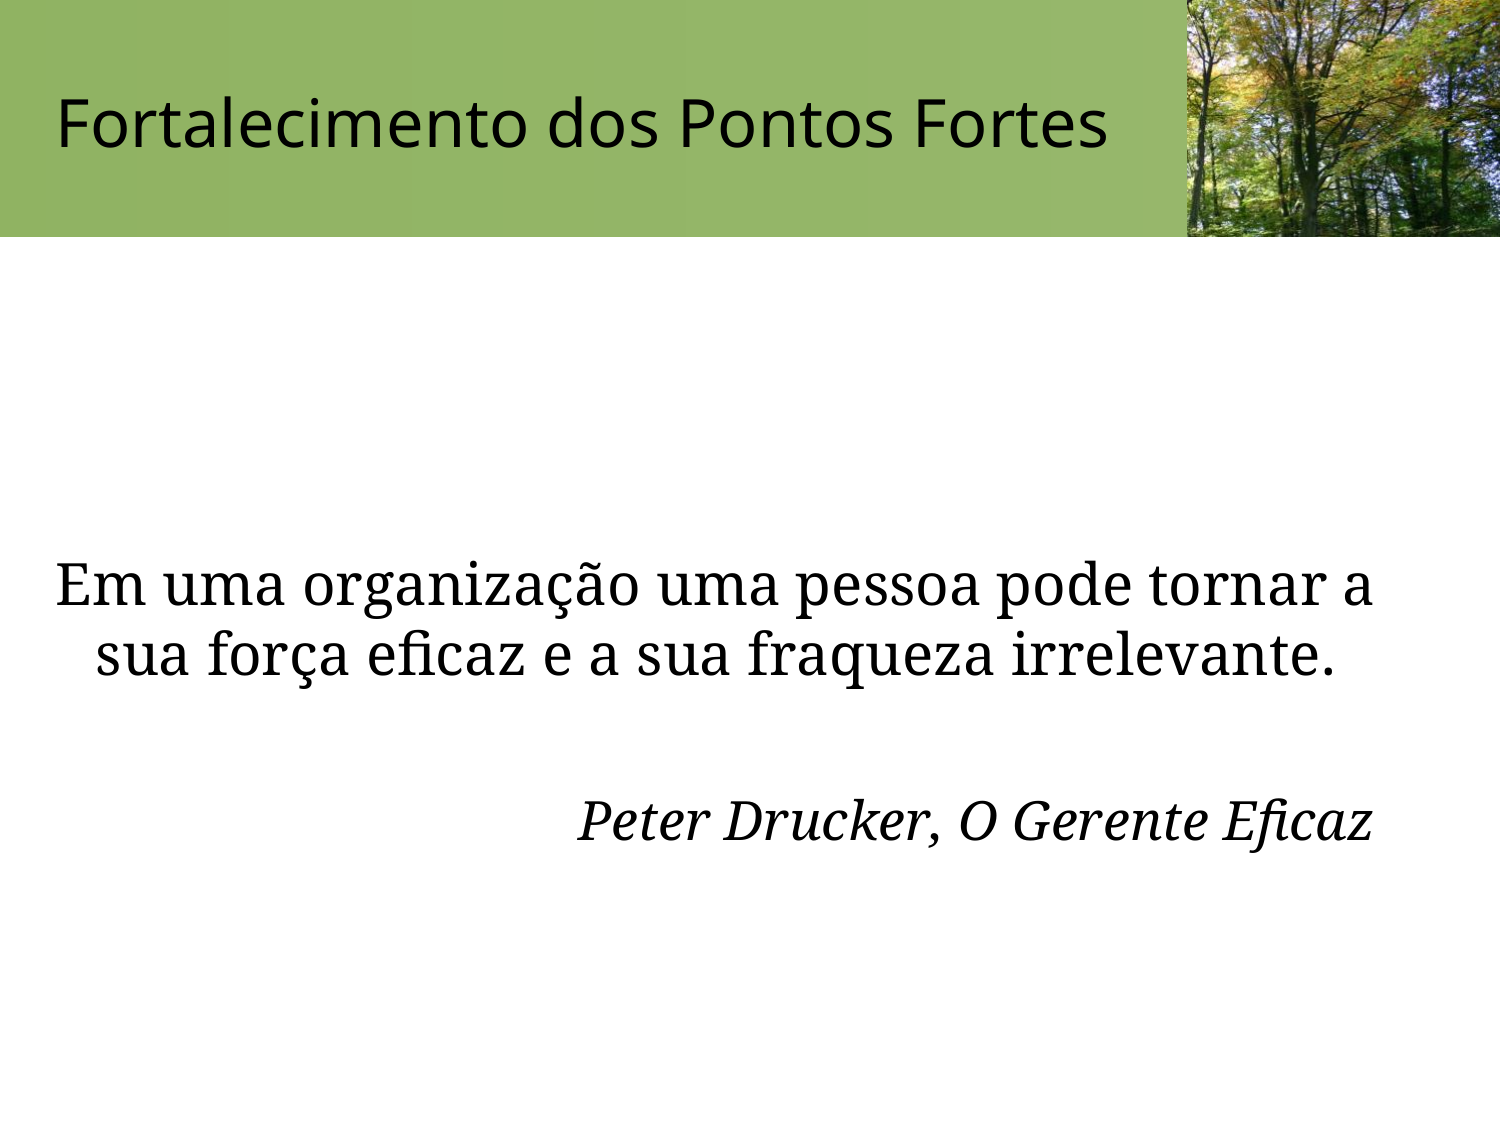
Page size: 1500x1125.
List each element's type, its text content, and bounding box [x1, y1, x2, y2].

title Fortalecimento dos Pontos Fortes [41, 45, 1164, 197]
picture [1187, 0, 1500, 237]
list Em uma organização uma pessoa pode tornar a sua força eficaz e a sua fraqueza irrelevante. Peter Drucker, O Gerente Eficaz [41, 286, 1392, 1029]
